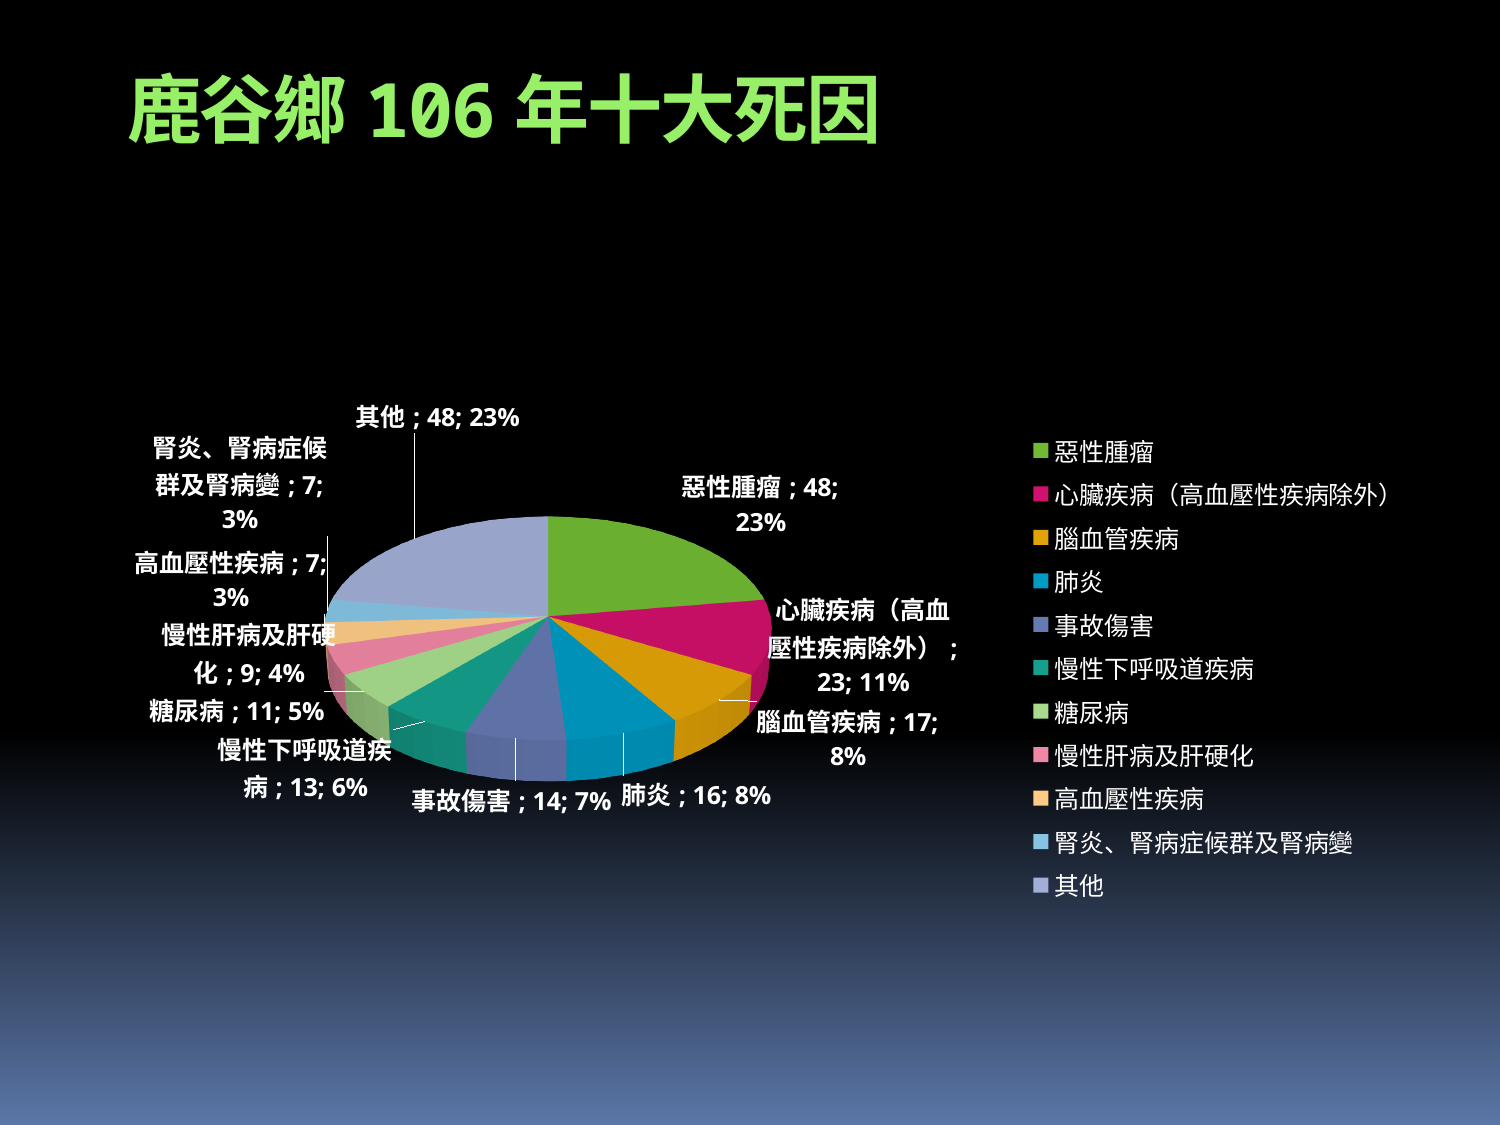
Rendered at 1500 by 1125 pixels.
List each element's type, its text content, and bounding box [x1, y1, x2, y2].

chart [70, 292, 1425, 1043]
title 鹿谷鄉106年十大死因 [112, 54, 1058, 219]
